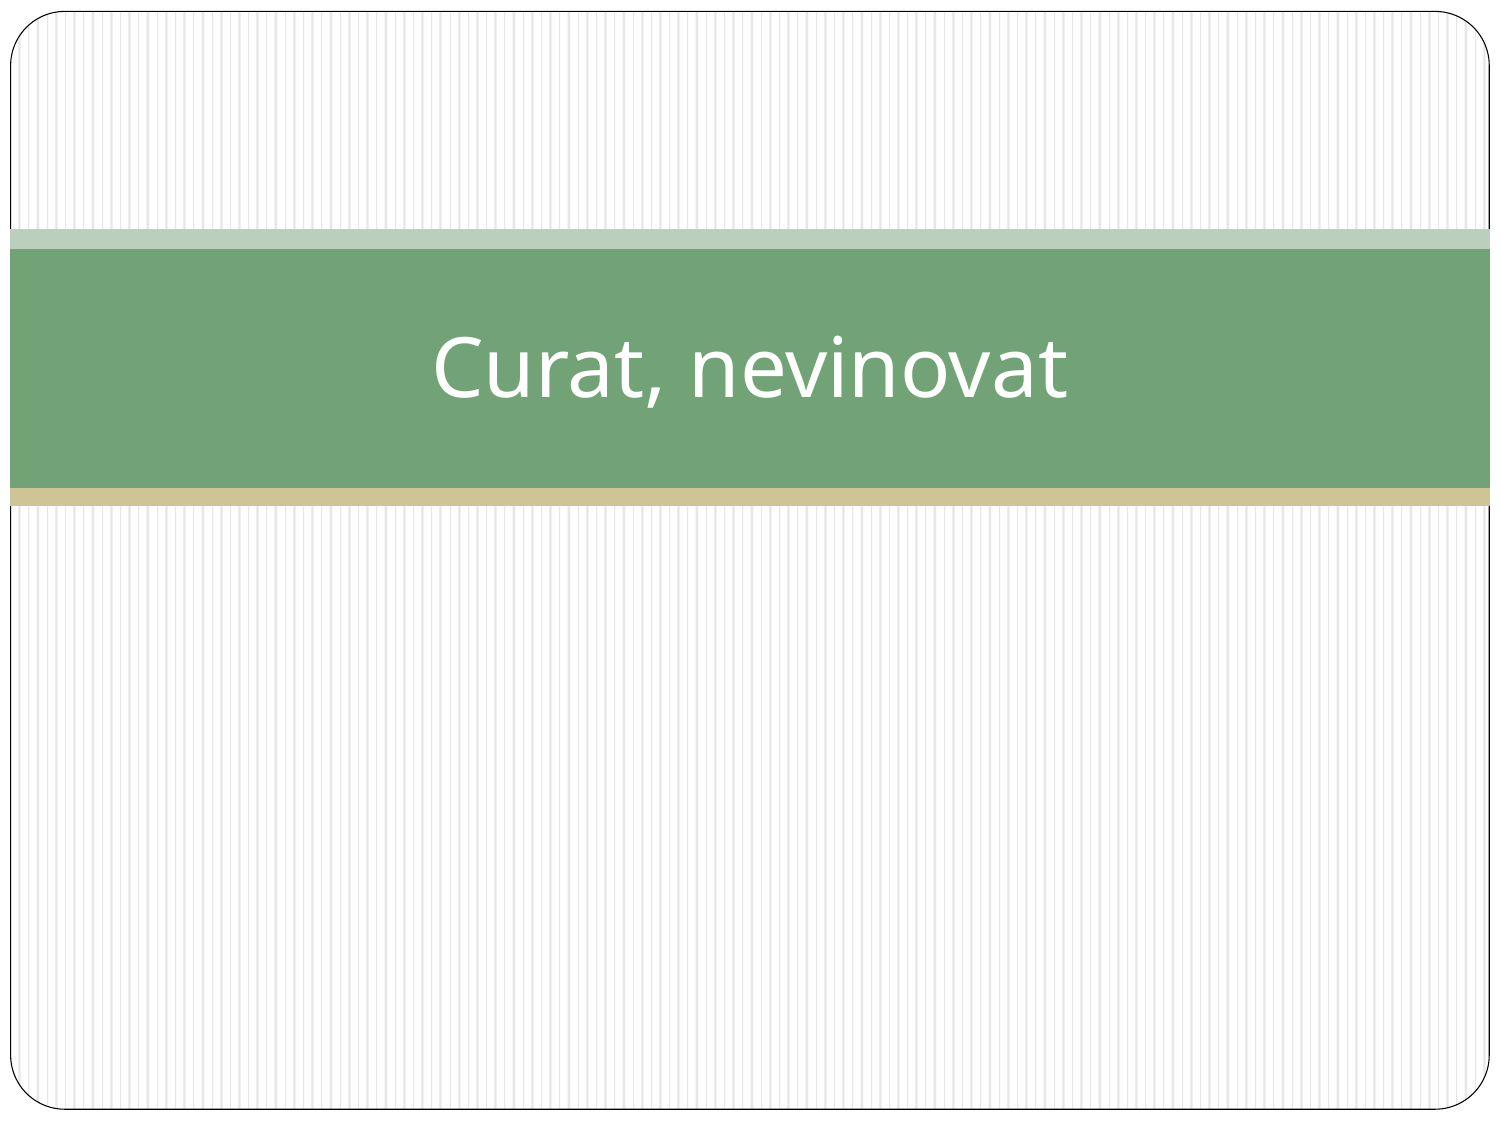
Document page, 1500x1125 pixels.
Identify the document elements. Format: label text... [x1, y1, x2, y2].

title Curat, nevinovat [75, 247, 1426, 489]
